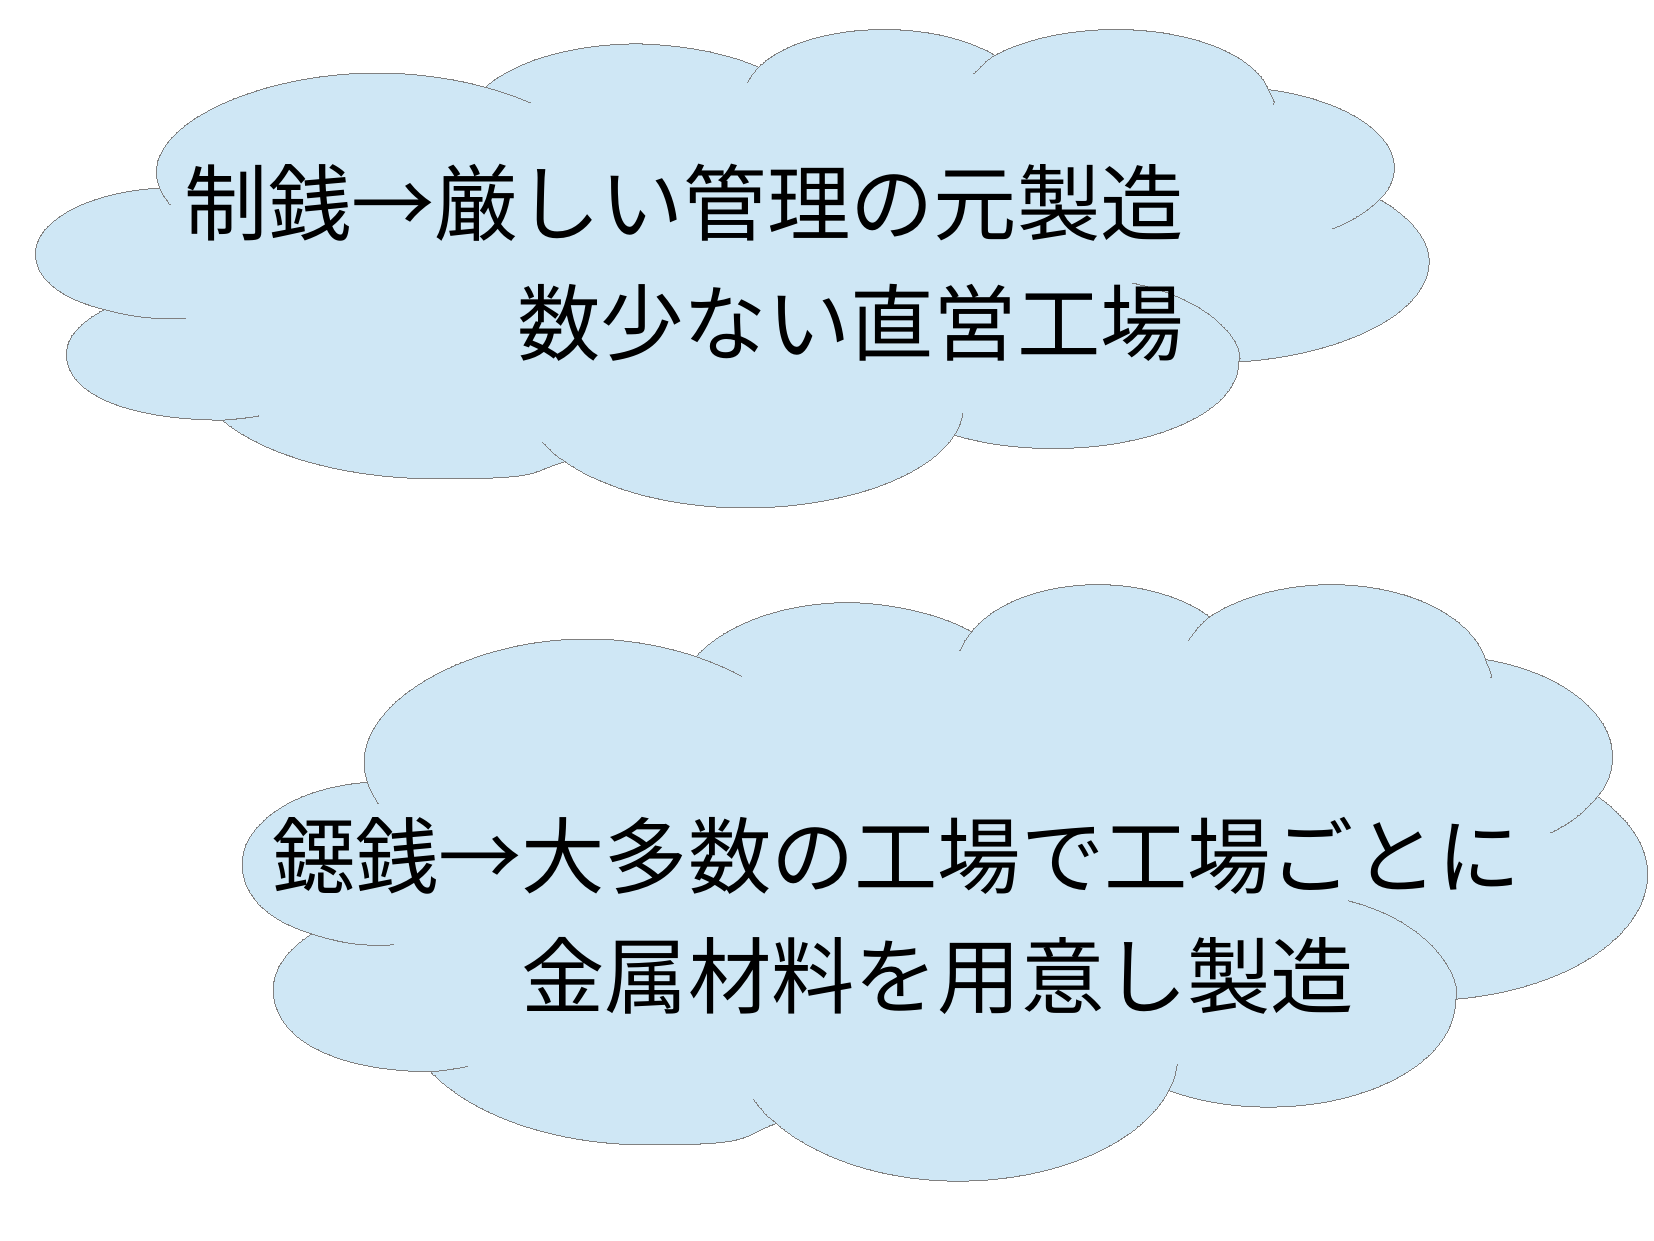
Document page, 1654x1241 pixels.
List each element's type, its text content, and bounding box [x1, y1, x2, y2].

text_box 制銭→厳しい管理の元製造 数少ない直営工場 [35, 29, 1430, 508]
text_box 鐚銭→大多数の工場で工場ごとに 金属材料を用意し製造 [242, 584, 1648, 1182]
